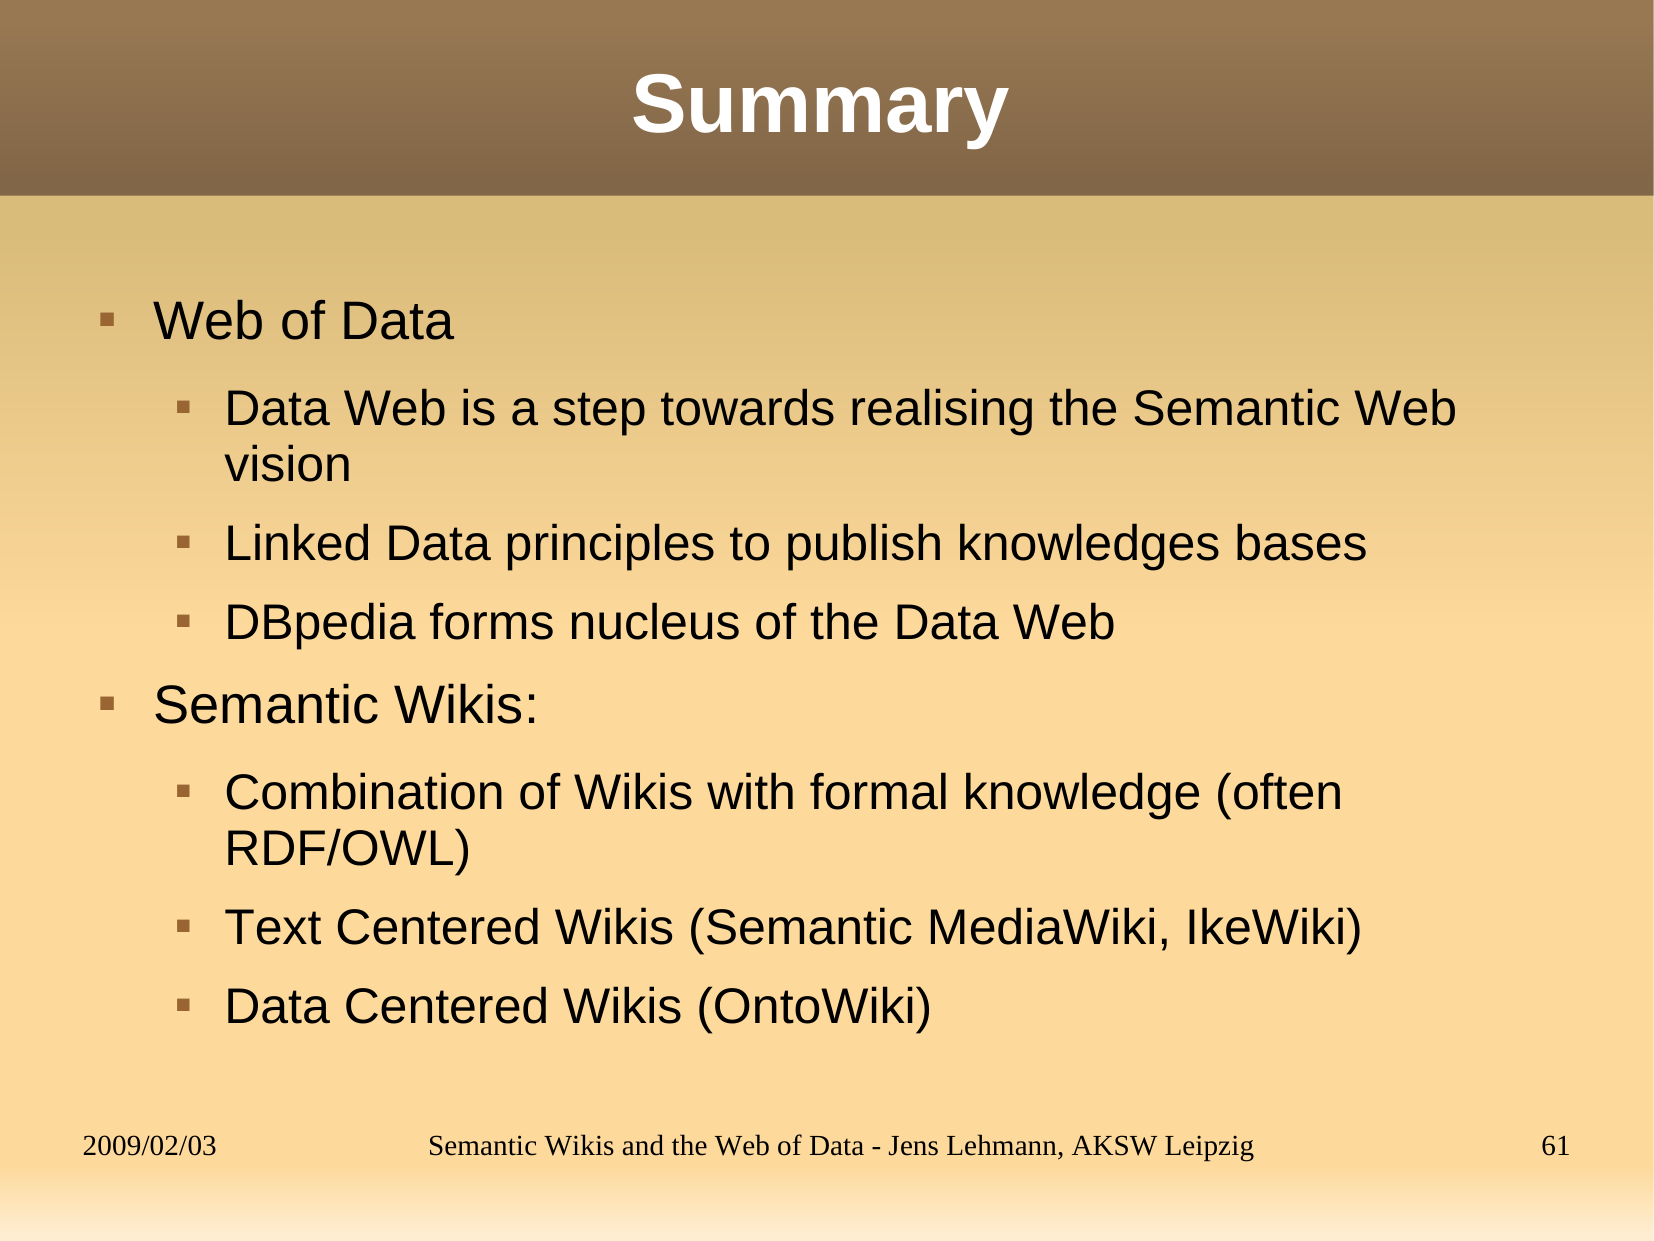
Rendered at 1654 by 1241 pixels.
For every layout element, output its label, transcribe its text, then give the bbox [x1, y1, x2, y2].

title Summary [76, 7, 1565, 200]
list Web of Data Data Web is a step towards realising the Semantic Web vision Linked Data principles to publish knowledges bases DBpedia forms nucleus of the Data Web Semantic Wikis: Combination of Wikis with formal knowledge (often RDF/OWL) Text Centered Wikis (Semantic MediaWiki, IkeWiki) Data Centered Wikis (OntoWiki) [82, 290, 1571, 1094]
picture [0, 0, 1654, 1241]
